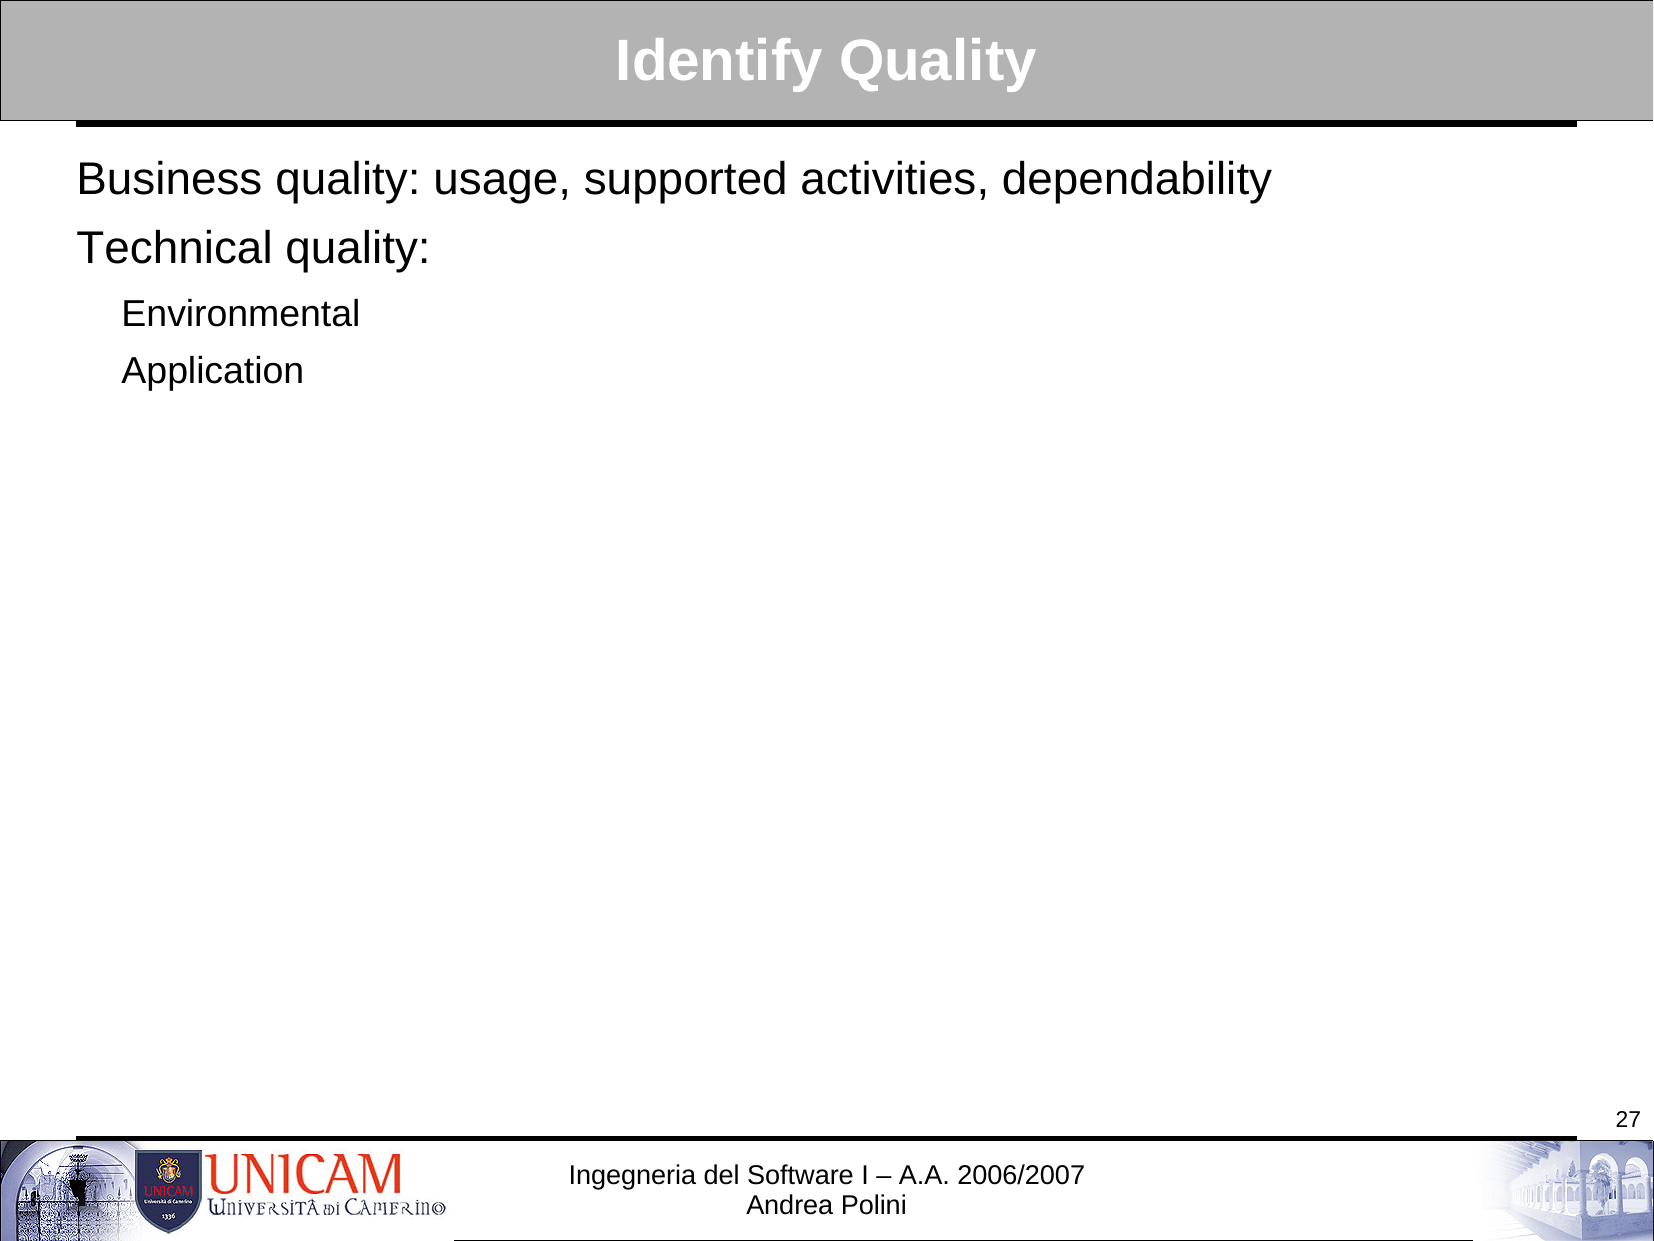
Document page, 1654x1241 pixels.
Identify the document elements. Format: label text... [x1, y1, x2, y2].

picture [0, 1141, 454, 1241]
list Business quality: usage, supported activities, dependability Technical quality: Environmental Application [76, 152, 1577, 671]
title Identify Quality [0, 0, 1653, 121]
picture [1473, 1141, 1654, 1241]
